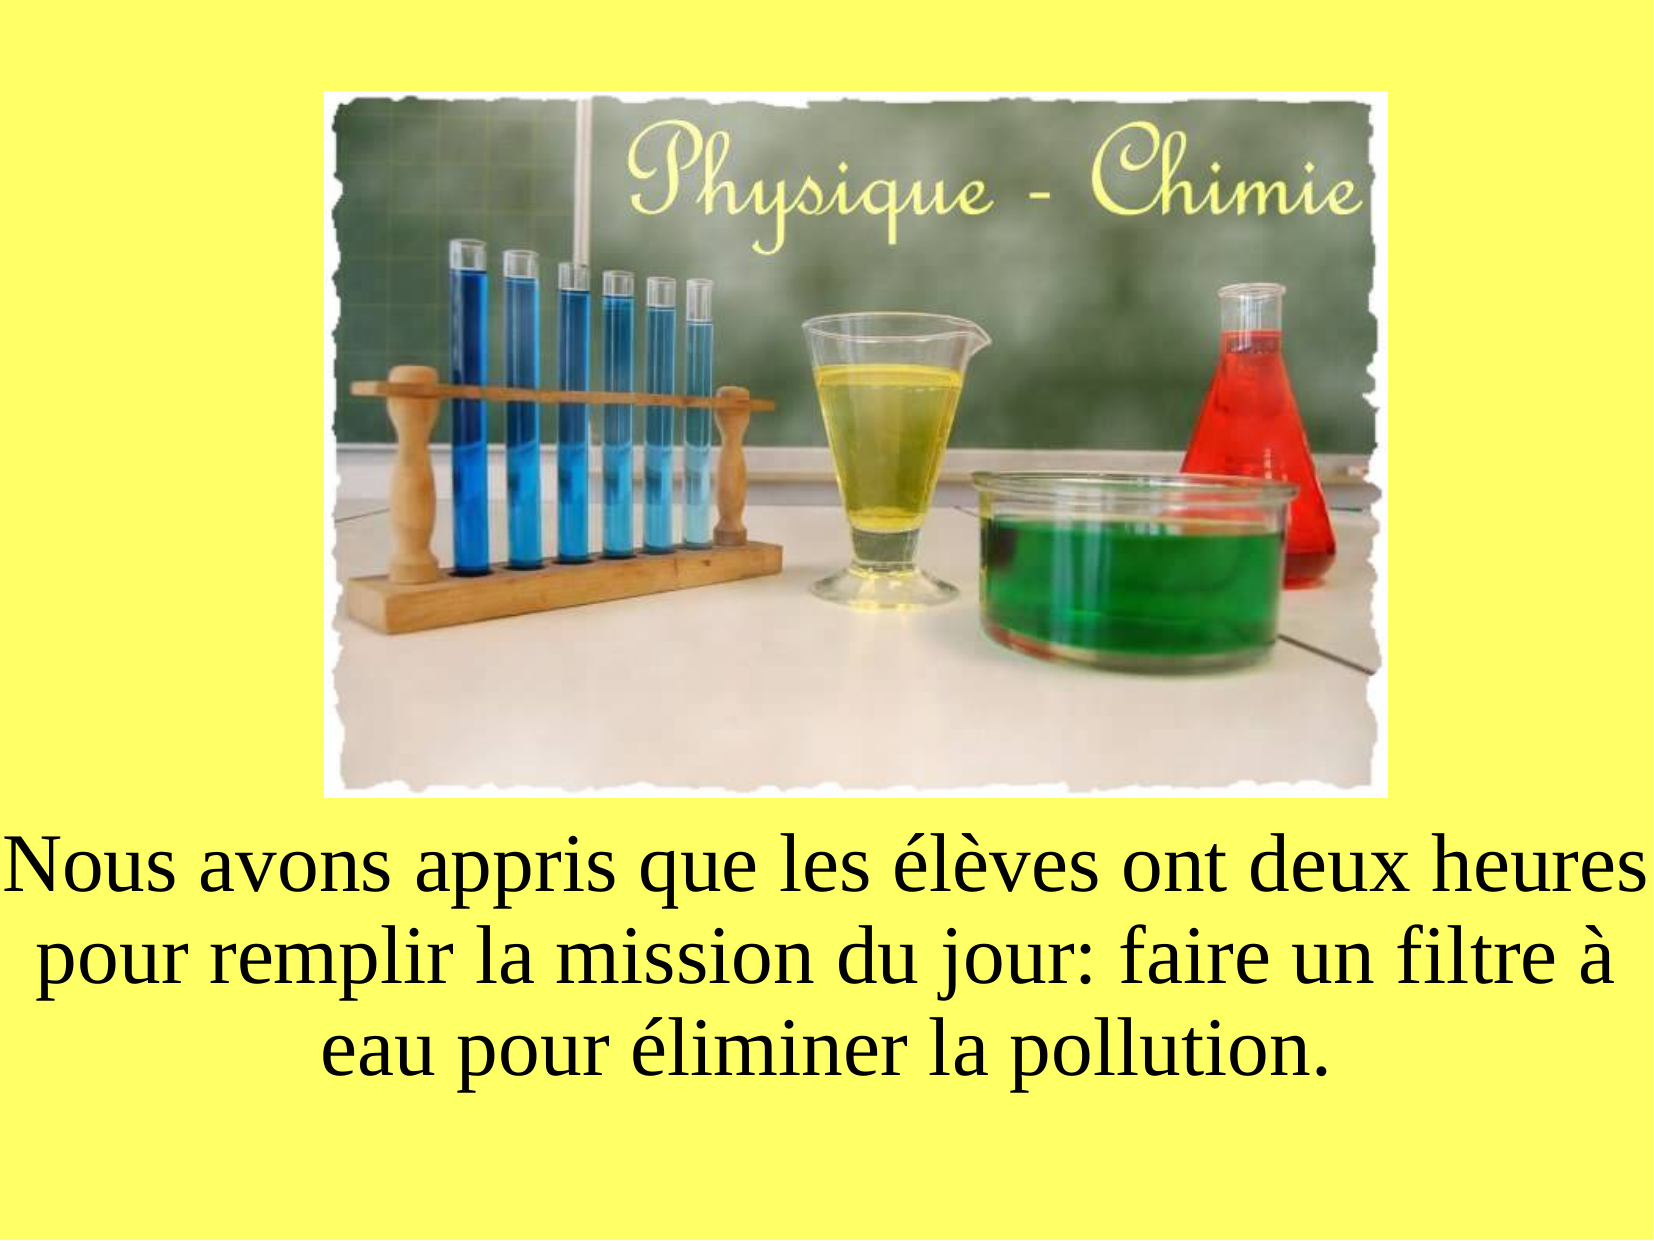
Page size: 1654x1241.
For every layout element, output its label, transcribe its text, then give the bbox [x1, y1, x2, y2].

picture [324, 91, 1388, 798]
text_box Nous avons appris que les élèves ont deux heures pour remplir la mission du jour: faire un filtre à eau pour éliminer la pollution. [0, 699, 1654, 1211]
